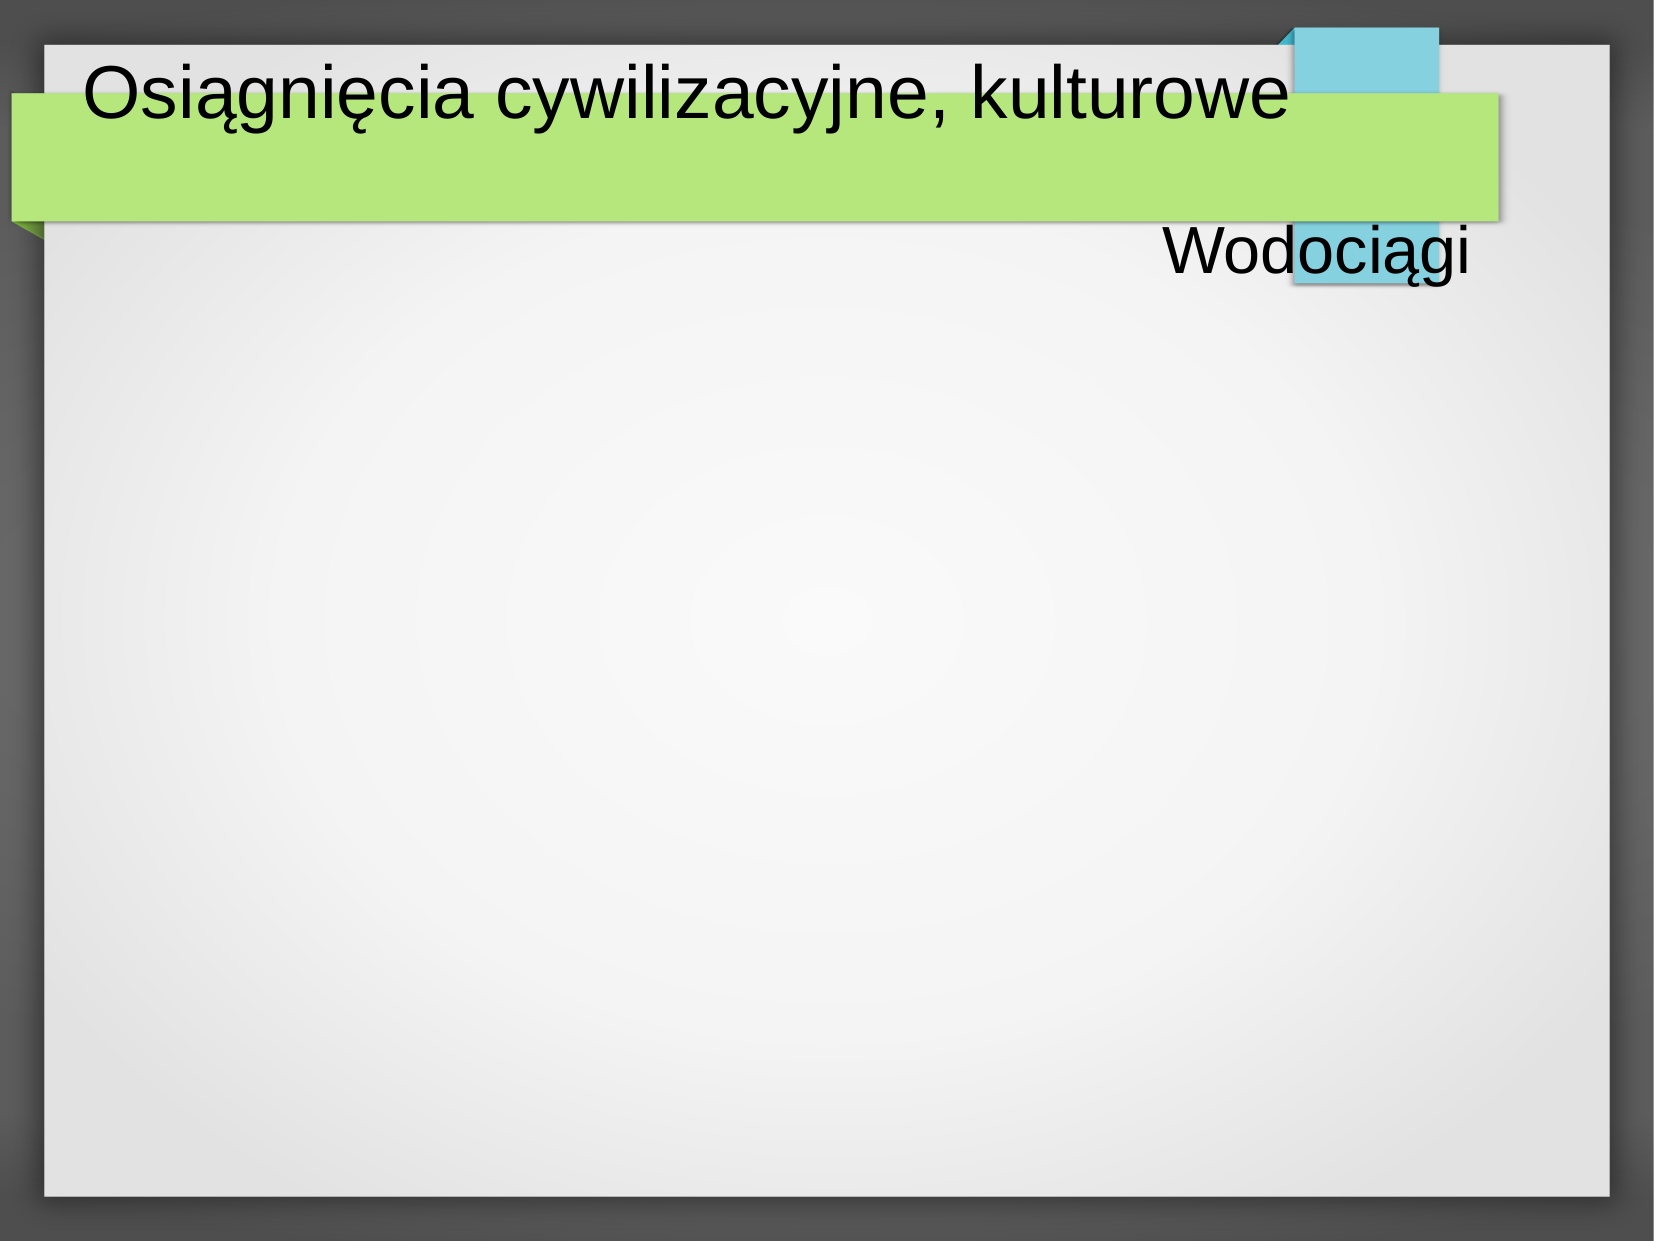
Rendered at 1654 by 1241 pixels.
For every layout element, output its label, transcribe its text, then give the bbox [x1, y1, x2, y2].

title Osiągnięcia cywilizacyjne, kulturowe [82, 19, 1571, 166]
picture [0, 0, 1654, 1241]
subtitle Wodociągi [1086, 192, 1548, 308]
